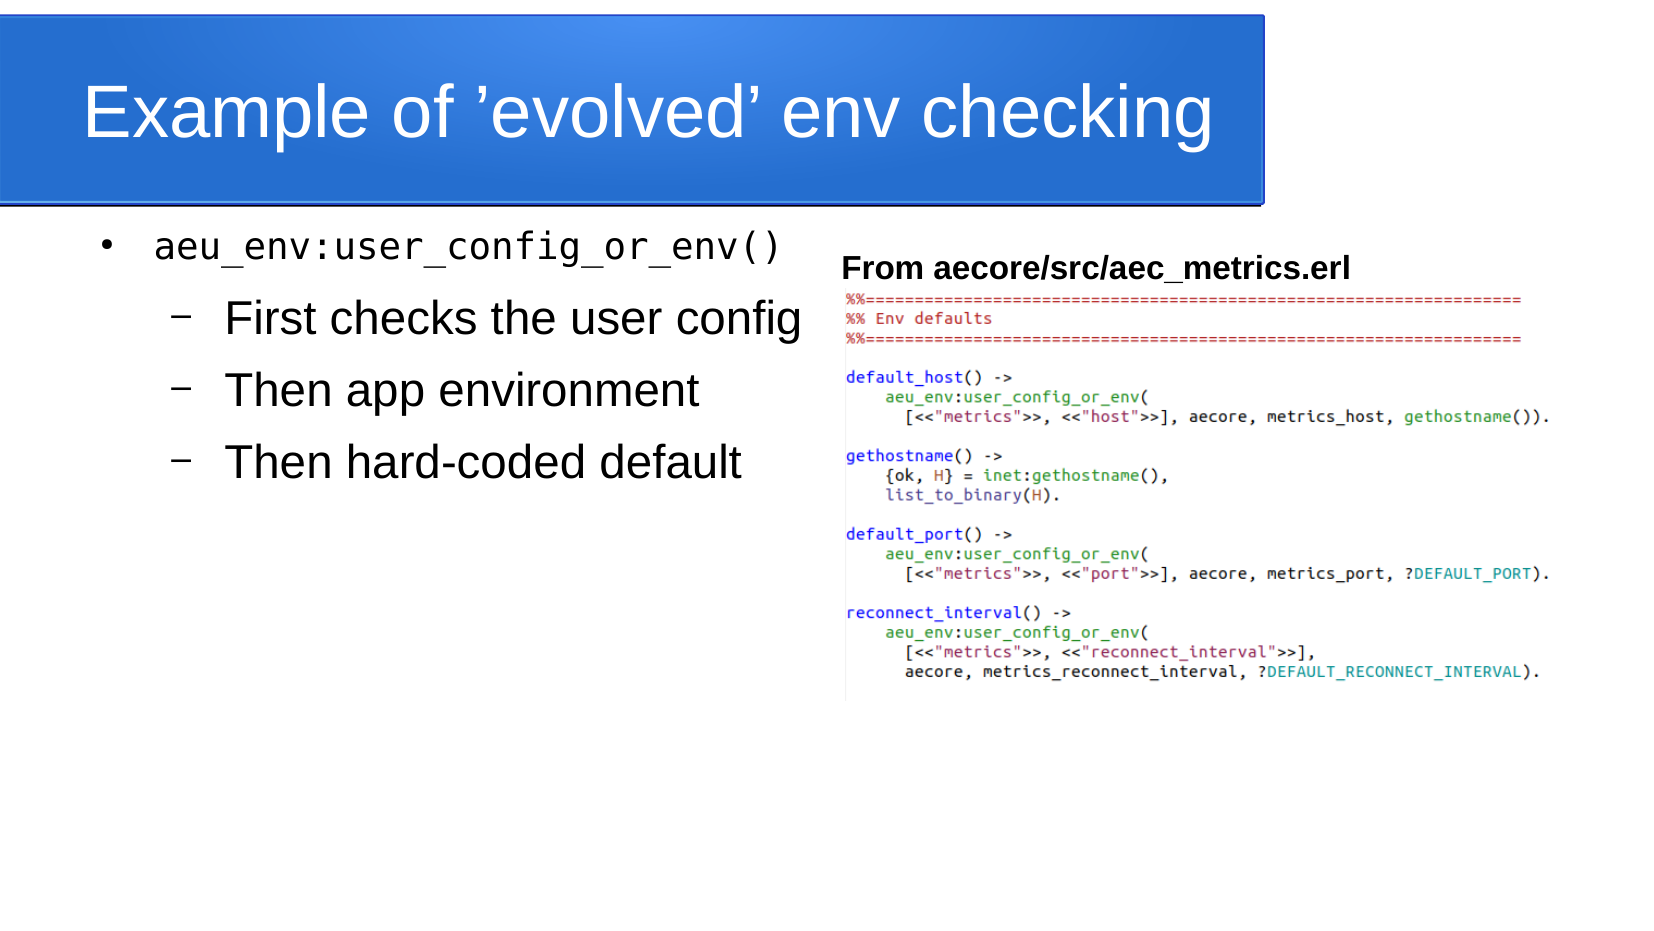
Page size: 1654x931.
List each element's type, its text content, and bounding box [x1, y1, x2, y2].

list aeu_env:user_config_or_env() First checks the user config Then app environment Then hard-coded default [82, 224, 809, 764]
picture [845, 294, 1572, 701]
title Example of ’evolved’ env checking [82, 35, 1235, 189]
text_box From aecore/src/aec_metrics.erl [826, 242, 1642, 294]
